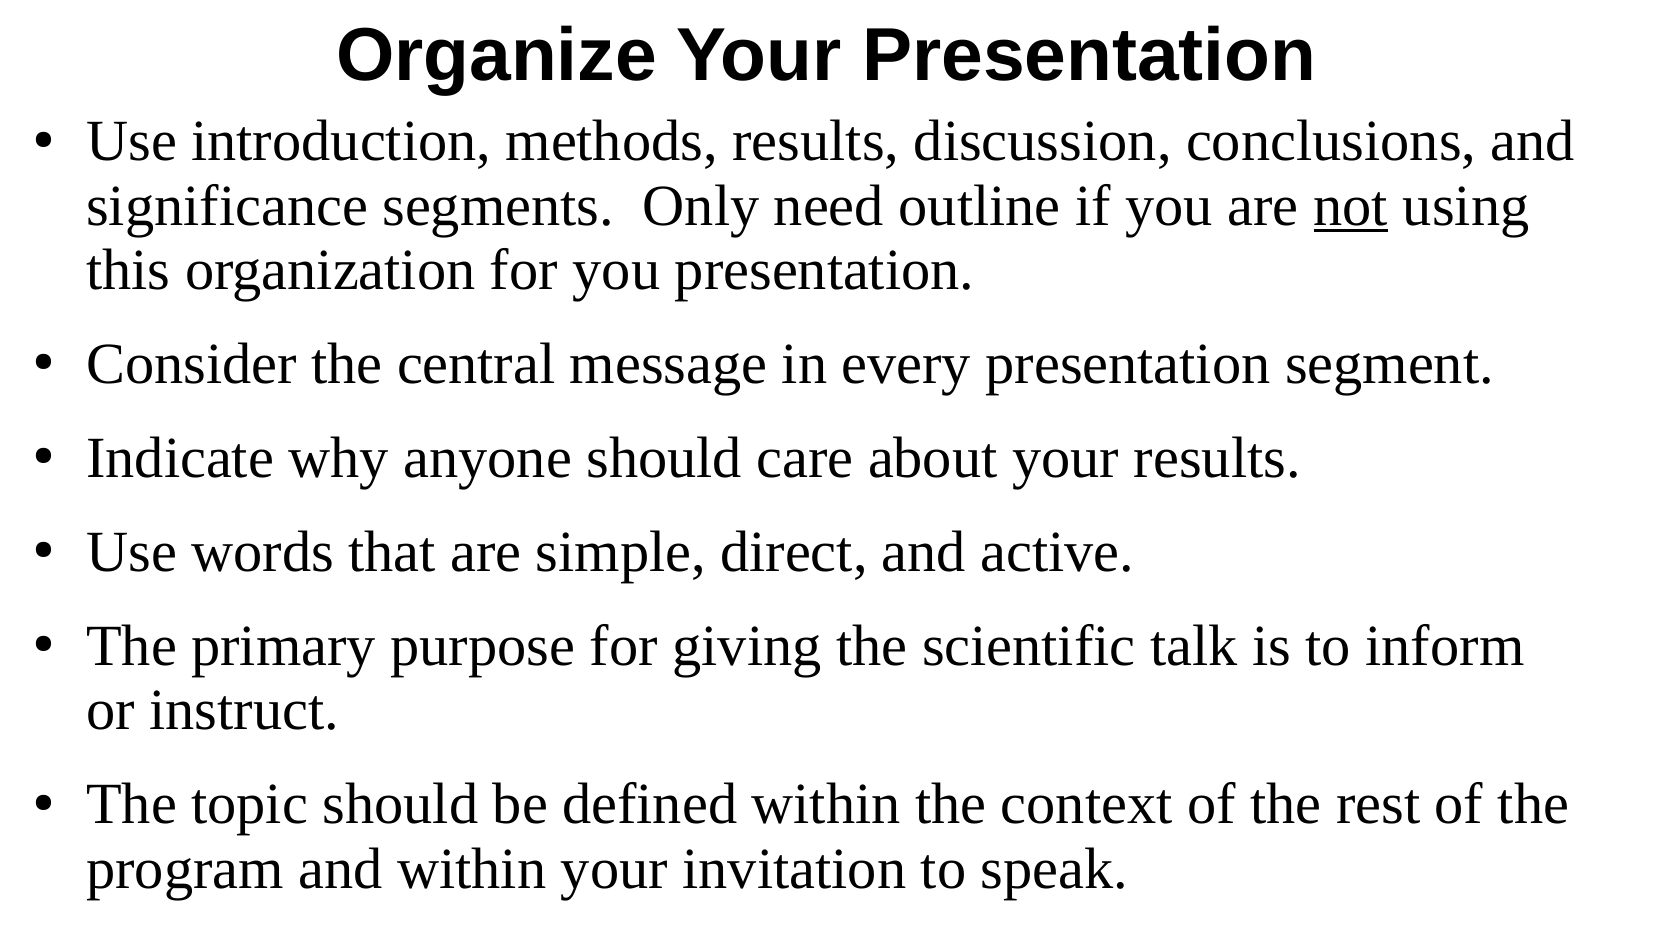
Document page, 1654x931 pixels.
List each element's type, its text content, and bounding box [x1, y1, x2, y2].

list Use introduction, methods, results, discussion, conclusions, and significance segments. Only need outline if you are not using this organization for you presentation. Consider the central message in every presentation segment. Indicate why anyone should care about your results. Use words that are simple, direct, and active. The primary purpose for giving the scientific talk is to inform or instruct. The topic should be defined within the context of the rest of the program and within your invitation to speak. The depth and scope of the content is determined by the audience profile and the time given for you to speak. [15, 108, 1582, 916]
title Organize Your Presentation [0, 3, 1654, 105]
